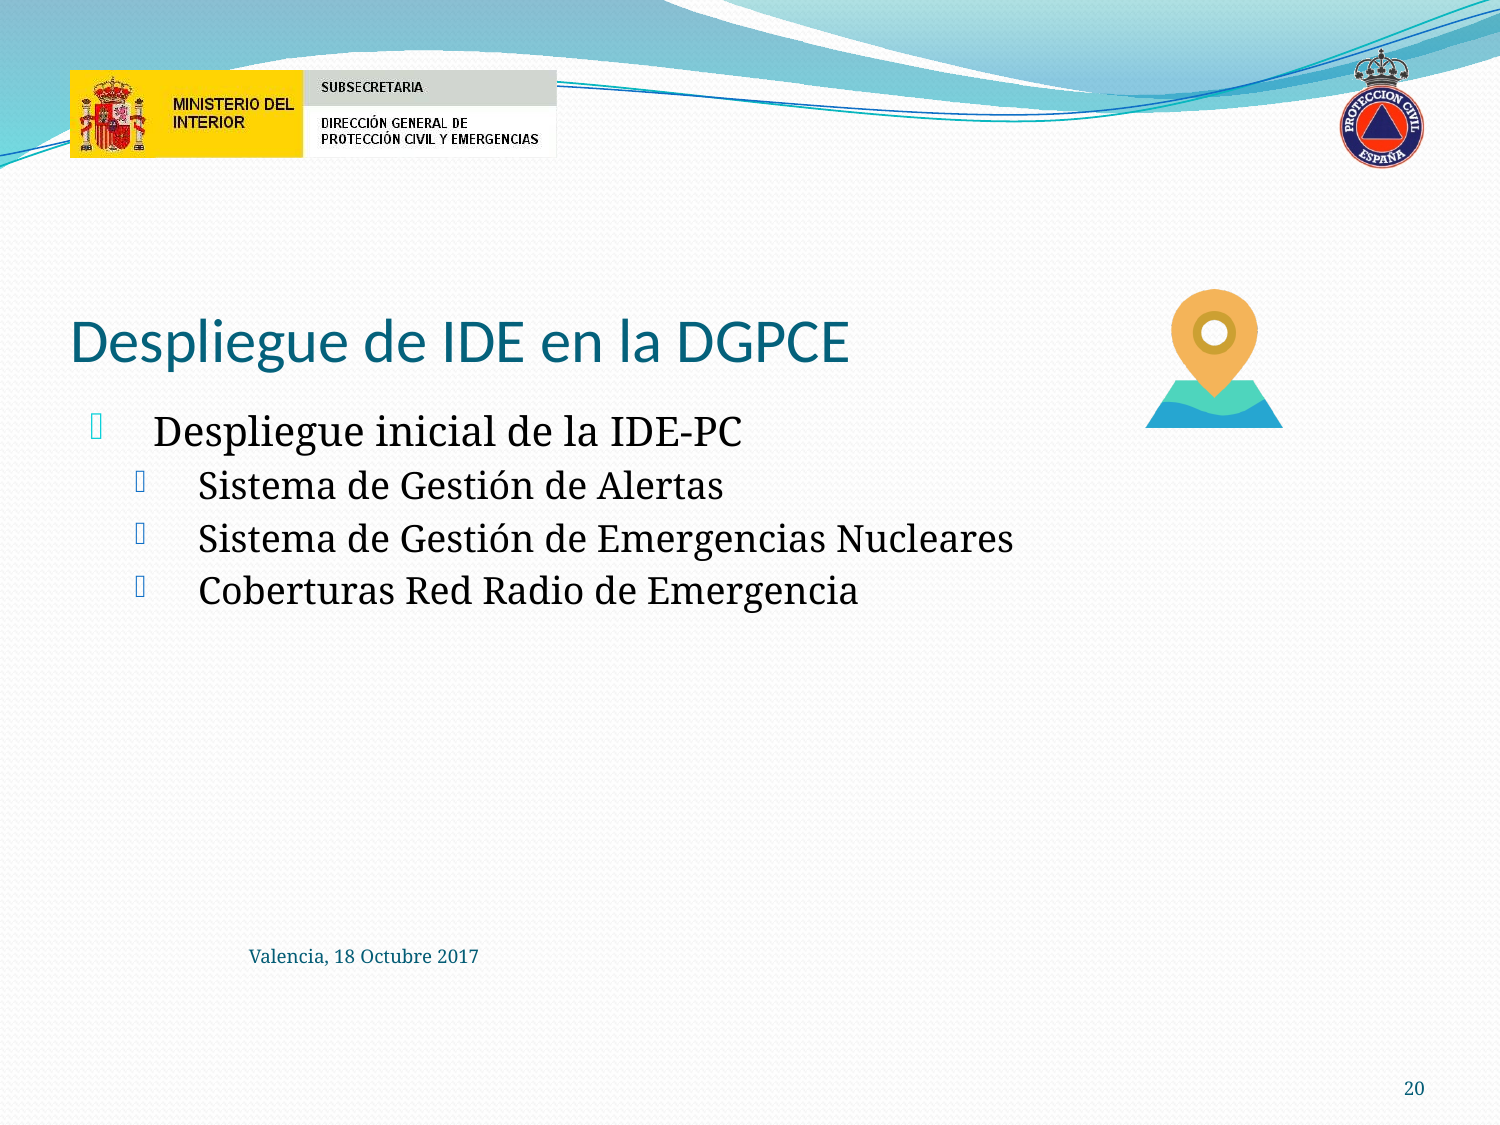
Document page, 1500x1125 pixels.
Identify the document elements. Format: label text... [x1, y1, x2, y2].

slide_number Valencia, 18 Octubre 2017 [249, 922, 507, 968]
picture [24, 147, 50, 156]
title Despliegue de IDE en la DGPCE [70, 187, 1421, 375]
picture [0, 0, 1500, 1125]
list Despliegue inicial de la IDE-PC Sistema de Gestión de Alertas Sistema de Gestión de Emergencias Nucleares Coberturas Red Radio de Emergencia [75, 398, 1425, 1038]
slide_number <number> [1299, 1042, 1425, 1103]
